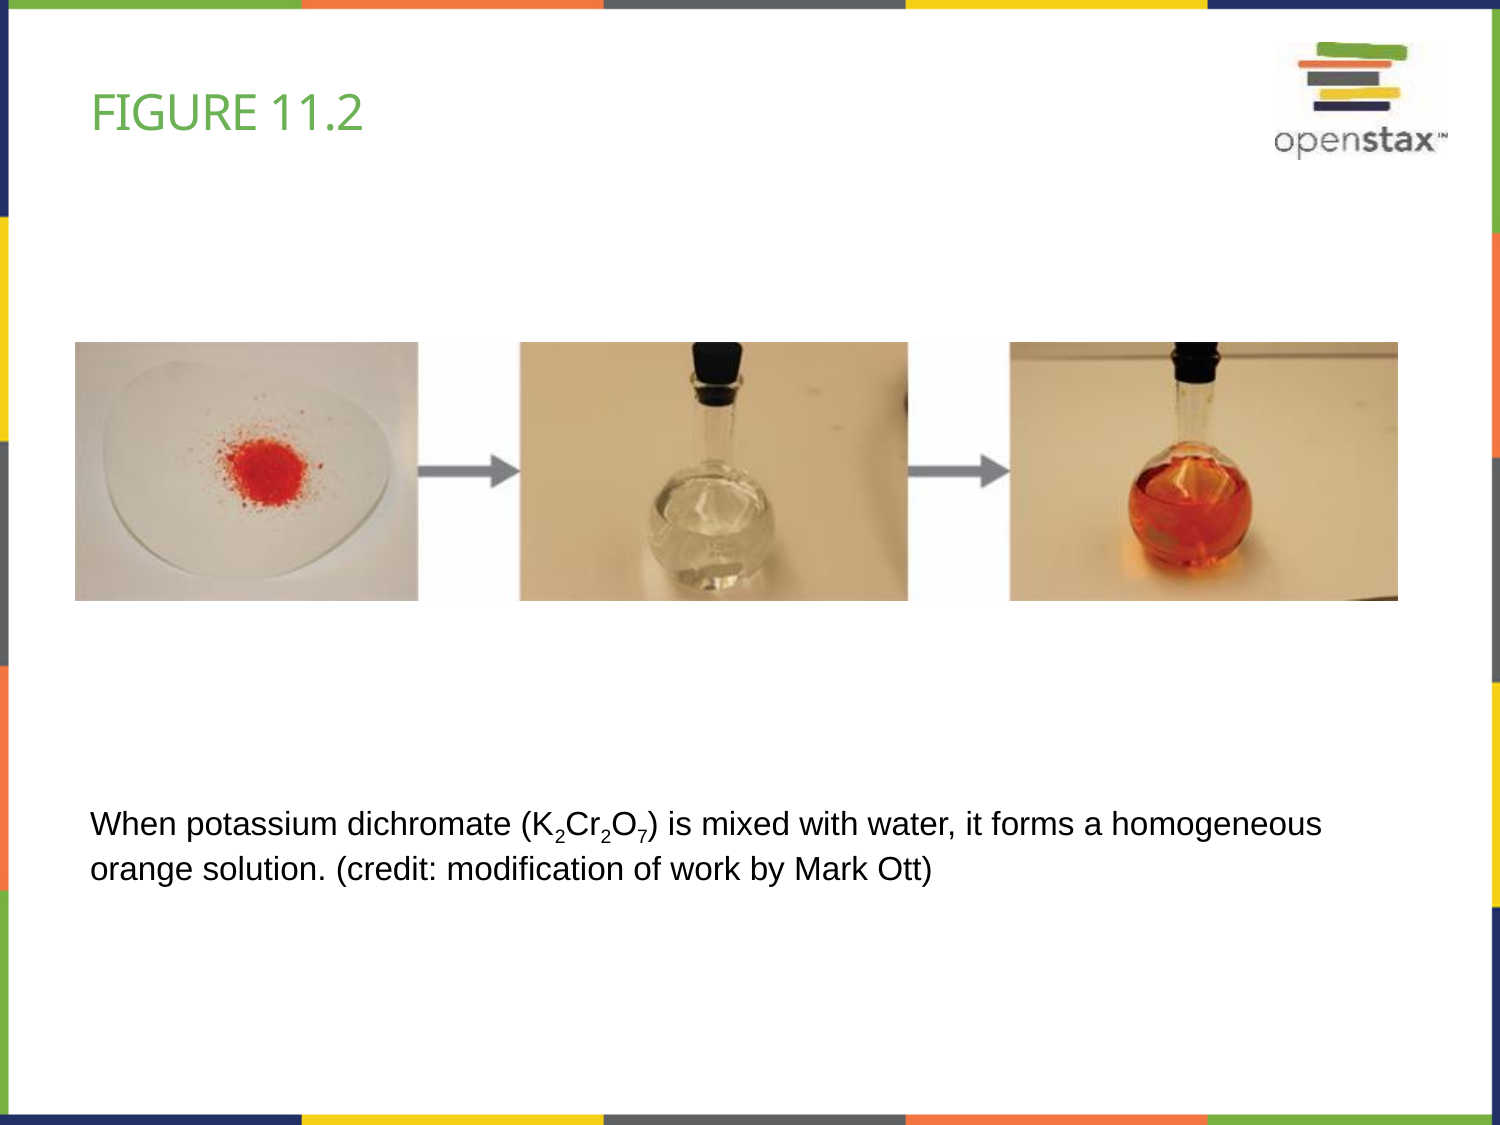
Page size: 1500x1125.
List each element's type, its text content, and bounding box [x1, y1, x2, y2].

title Figure 11.2 [75, 39, 1398, 148]
list When potassium dichromate (K2Cr2O7) is mixed with water, it forms a homogeneous orange solution. (credit: modification of work by Mark Ott) [75, 794, 1398, 986]
picture [0, 0, 1500, 1125]
